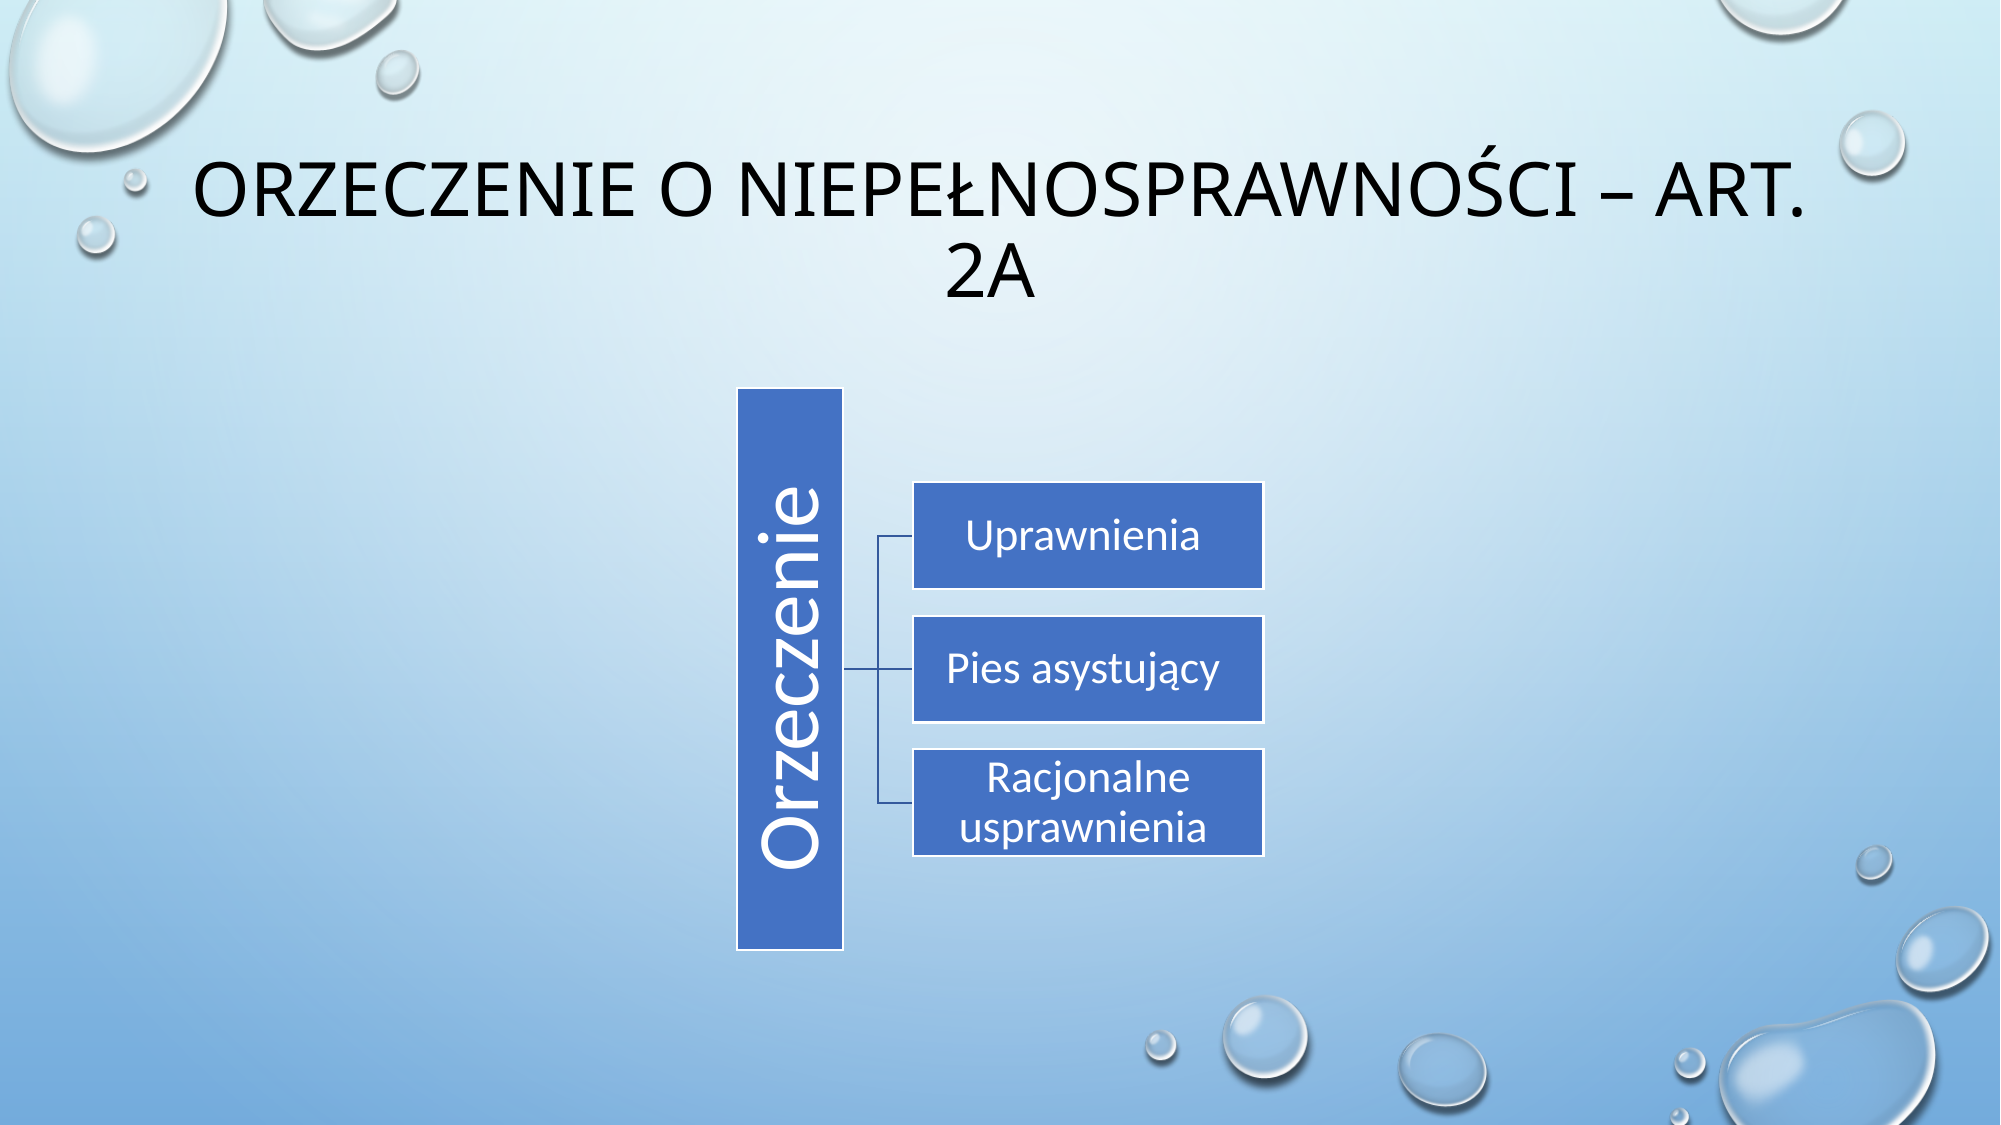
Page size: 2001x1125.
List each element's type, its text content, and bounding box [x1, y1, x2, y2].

text_box Pies asystujący [913, 615, 1264, 723]
text_box Racjonalne usprawnienia [913, 749, 1264, 856]
text_box Orzeczenie [736, 388, 844, 951]
title Orzeczenie o niepełnosprawności – art. 2a [149, 101, 1851, 364]
text_box Uprawnienia [913, 482, 1264, 590]
